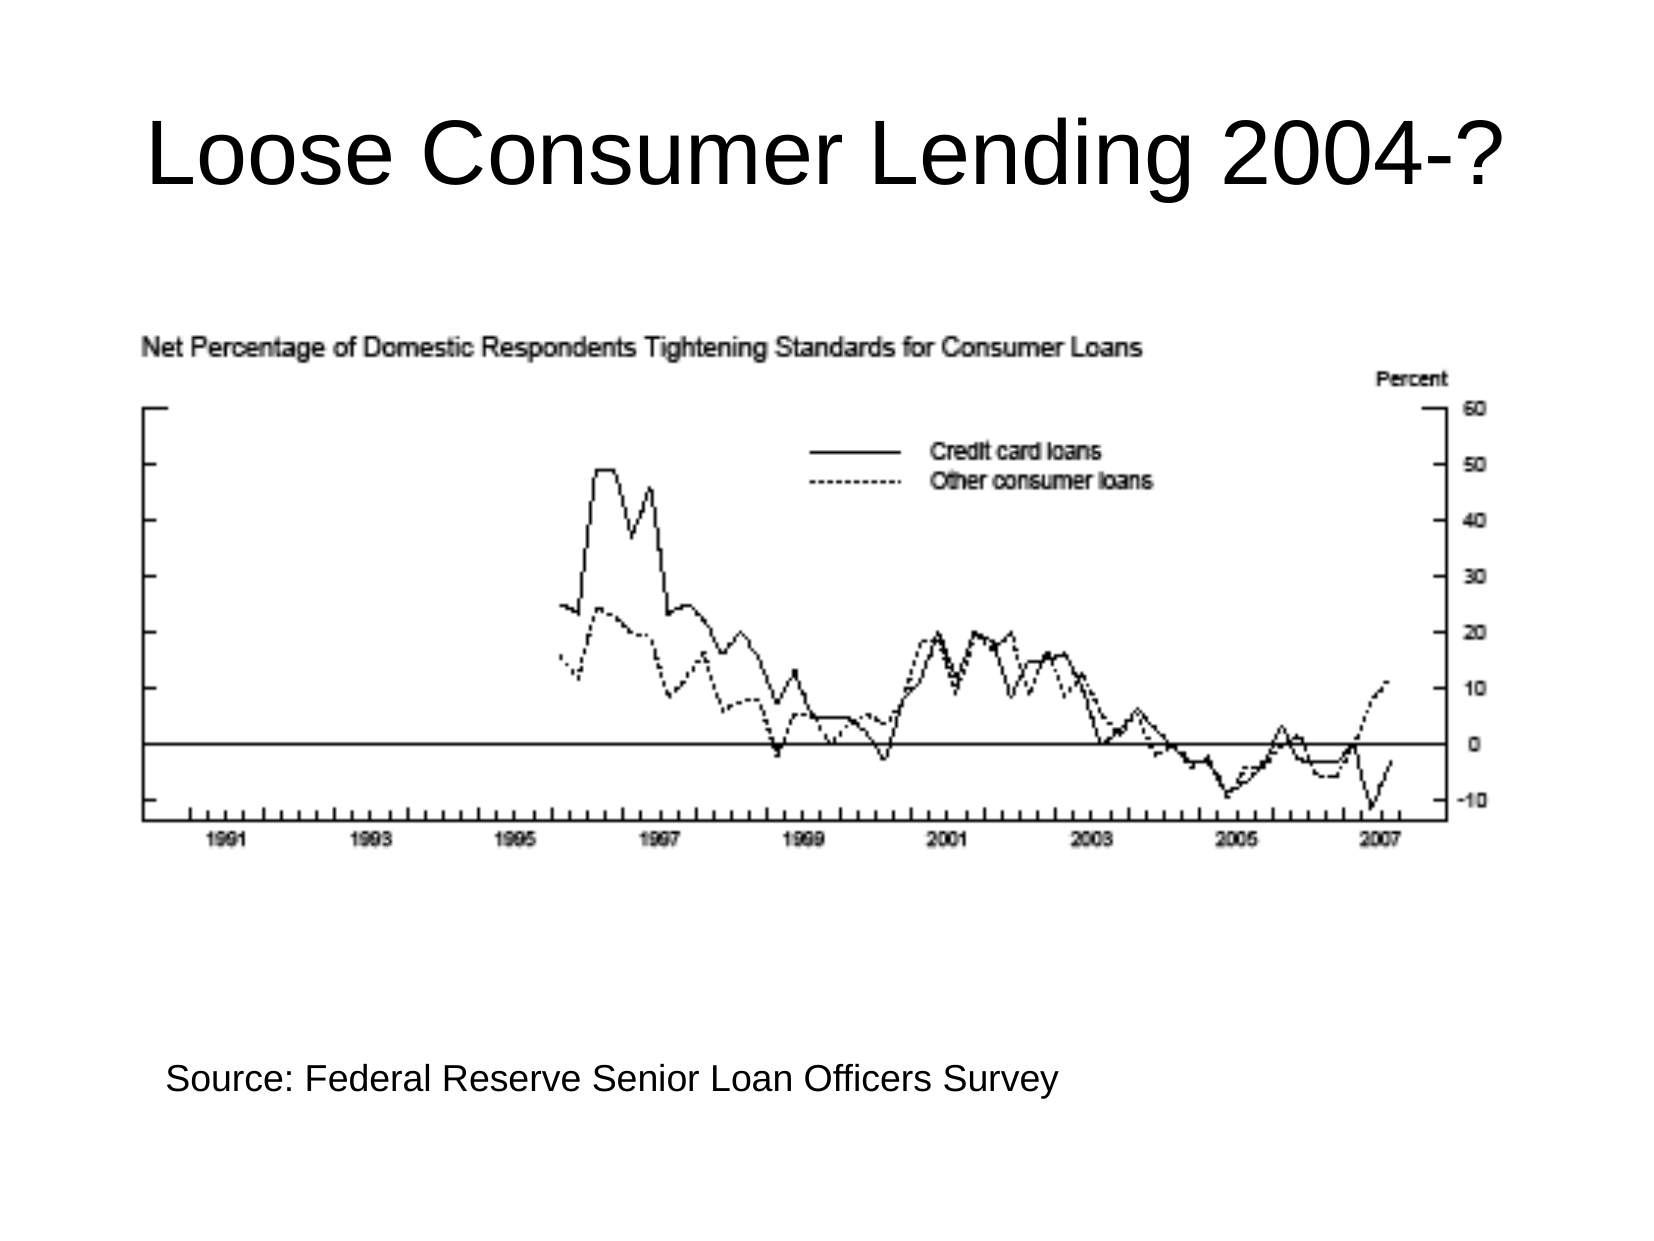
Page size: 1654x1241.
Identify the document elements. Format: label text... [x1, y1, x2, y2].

chart [82, 290, 1571, 1109]
text_box Source: Federal Reserve Senior Loan Officers Survey [150, 1050, 1276, 1107]
picture [75, 284, 1555, 888]
title Loose Consumer Lending 2004-? [82, 56, 1571, 250]
